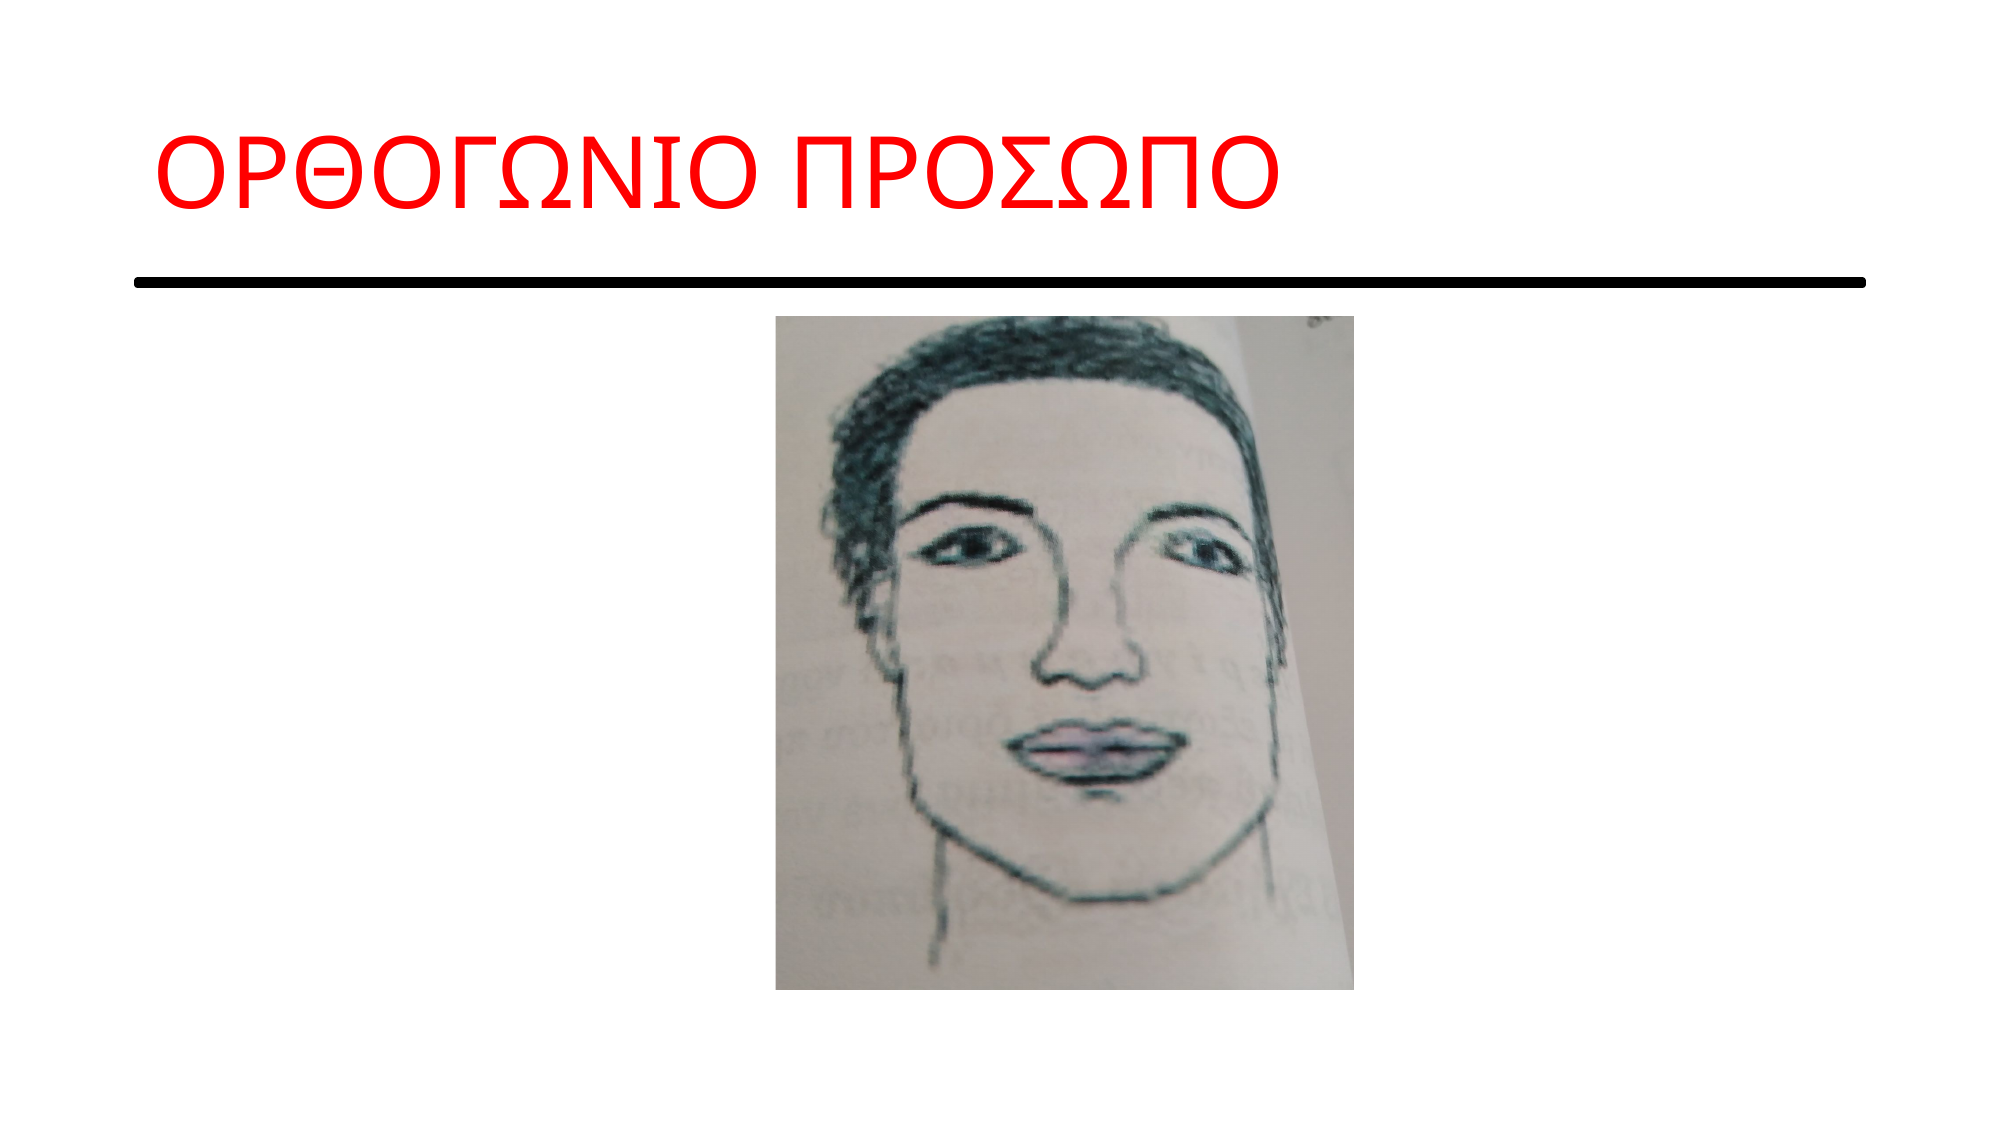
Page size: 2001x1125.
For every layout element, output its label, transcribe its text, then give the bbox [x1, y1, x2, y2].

picture [775, 316, 1354, 990]
title ΟΡΘΟΓΩΝΙΟ ΠΡΟΣΩΠΟ [137, 59, 1863, 278]
